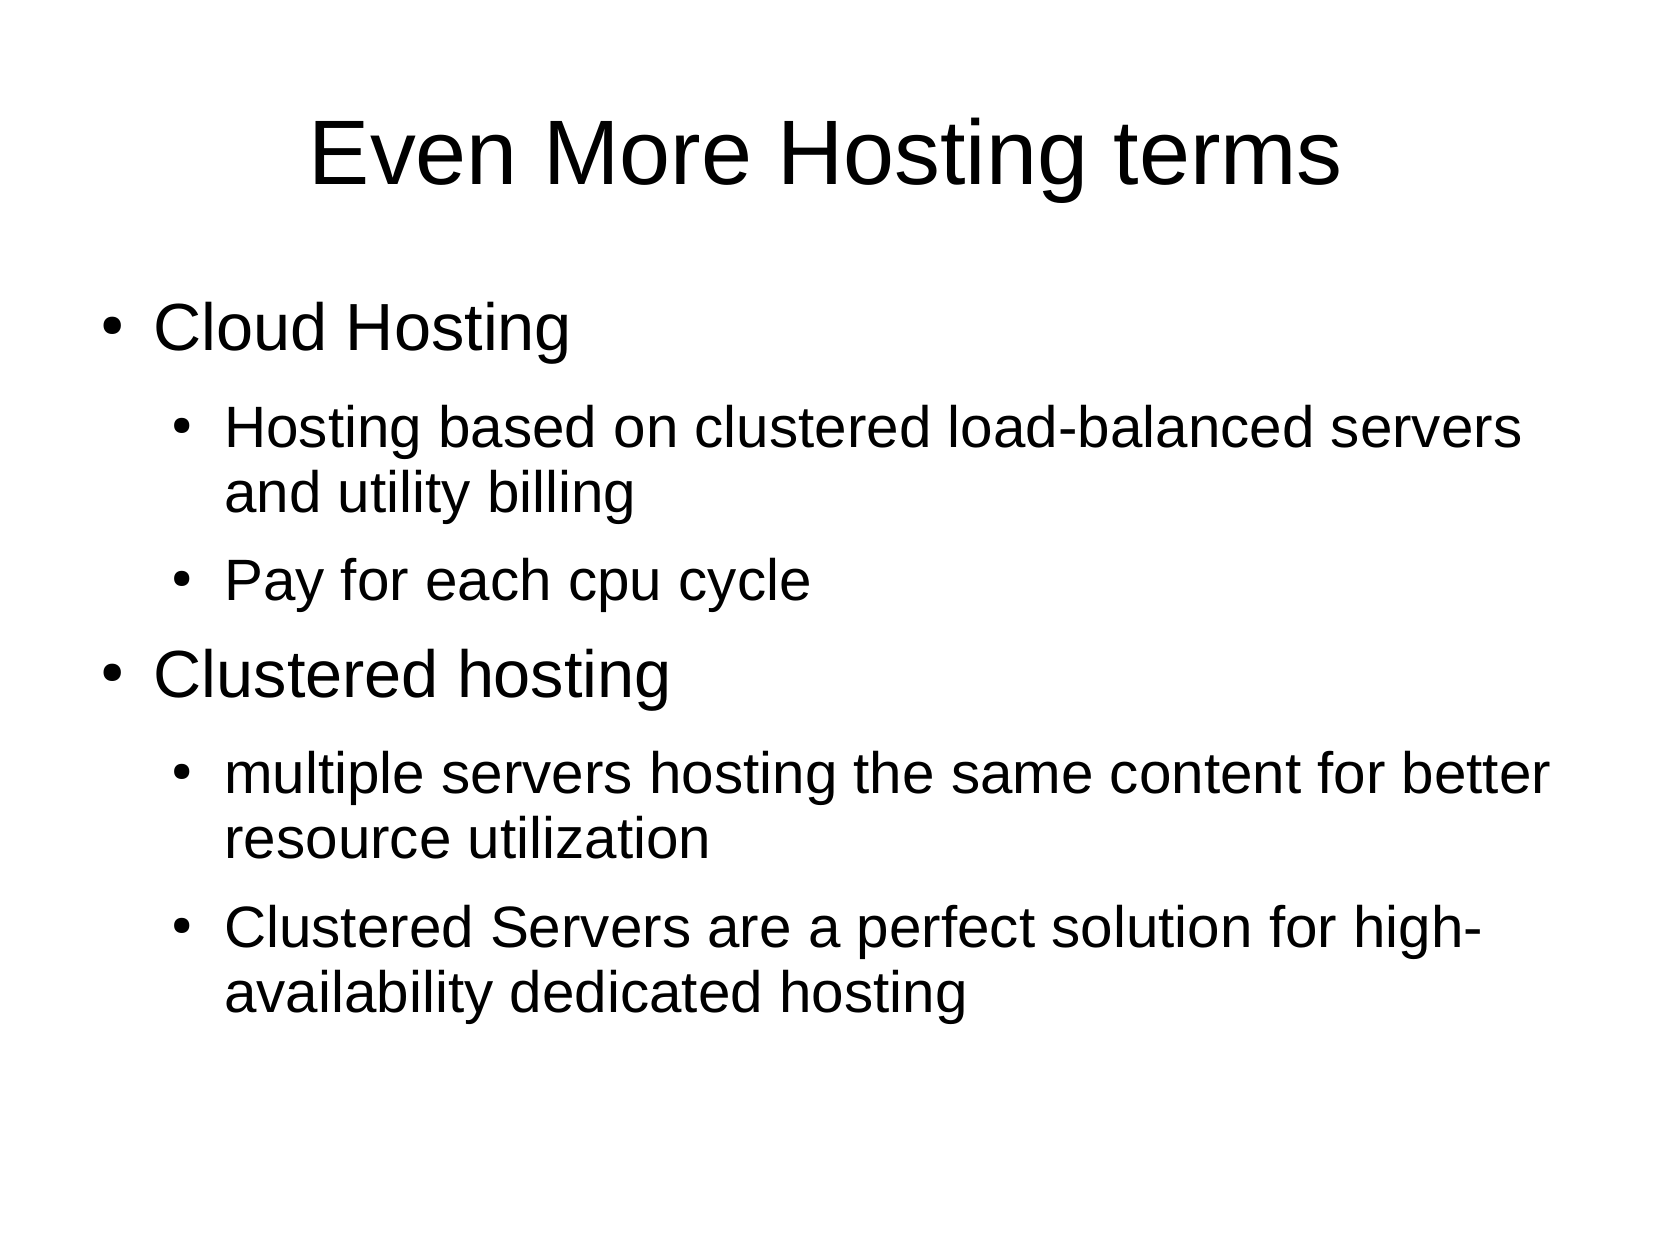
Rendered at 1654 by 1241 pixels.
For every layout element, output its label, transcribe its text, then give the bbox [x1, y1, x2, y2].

title Even More Hosting terms [82, 56, 1571, 250]
list Cloud Hosting Hosting based on clustered load-balanced servers and utility billing Pay for each cpu cycle Clustered hosting multiple servers hosting the same content for better resource utilization Clustered Servers are a perfect solution for high-availability dedicated hosting [82, 290, 1571, 1109]
